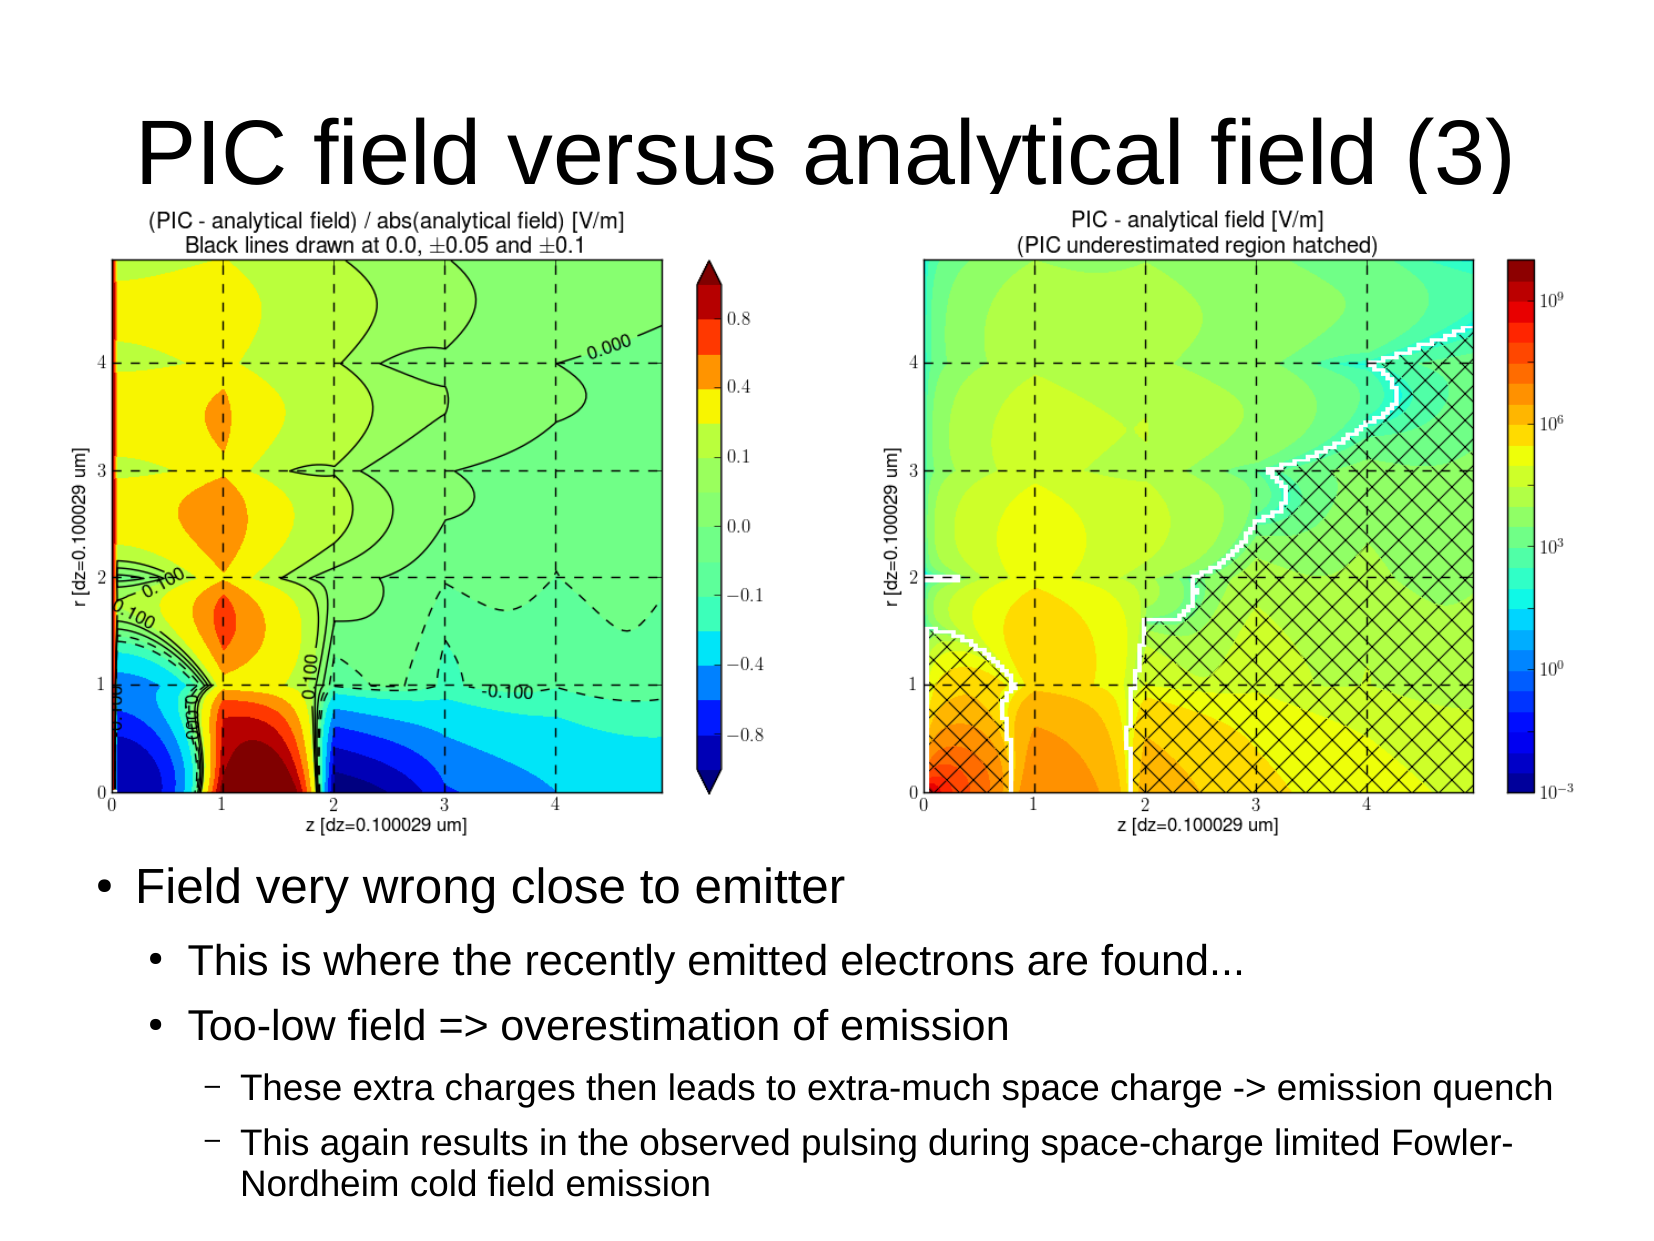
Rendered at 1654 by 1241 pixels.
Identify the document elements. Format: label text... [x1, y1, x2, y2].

list Field very wrong close to emitter This is where the recently emitted electrons are found... Too-low field => overestimation of emission These extra charges then leads to extra-much space charge -> emission quench This again results in the observed pulsing during space-charge limited Fowler-Nordheim cold field emission [82, 859, 1571, 1241]
title PIC field versus analytical field (3) [82, 49, 1571, 194]
picture [2, 194, 1654, 860]
